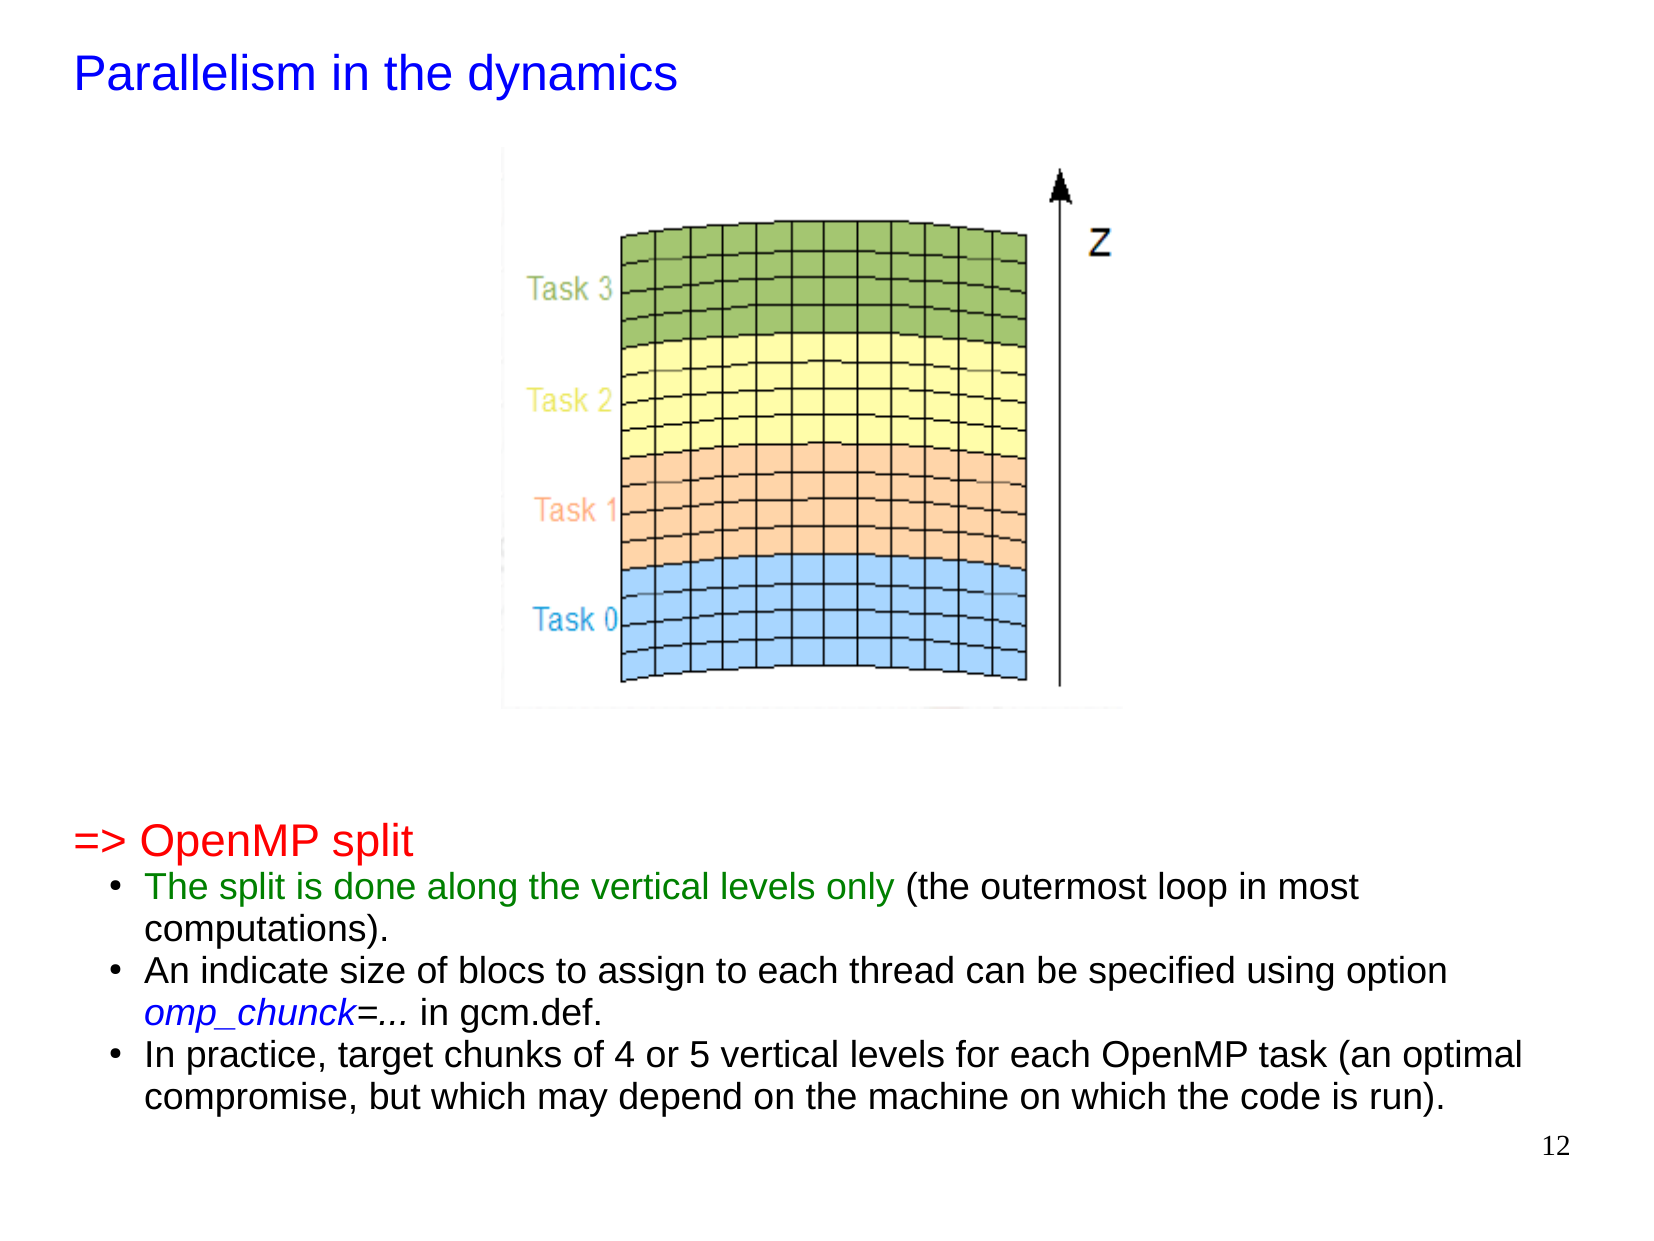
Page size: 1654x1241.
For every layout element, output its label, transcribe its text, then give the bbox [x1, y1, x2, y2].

picture [501, 147, 1123, 709]
text_box Parallelism in the dynamics => OpenMP split The split is done along the vertical levels only (the outermost loop in most computations). An indicate size of blocs to assign to each thread can be specified using option omp_chunck=... in gcm.def. In practice, target chunks of 4 or 5 vertical levels for each OpenMP task (an optimal compromise, but which may depend on the machine on which the code is run). [58, 37, 1624, 1126]
